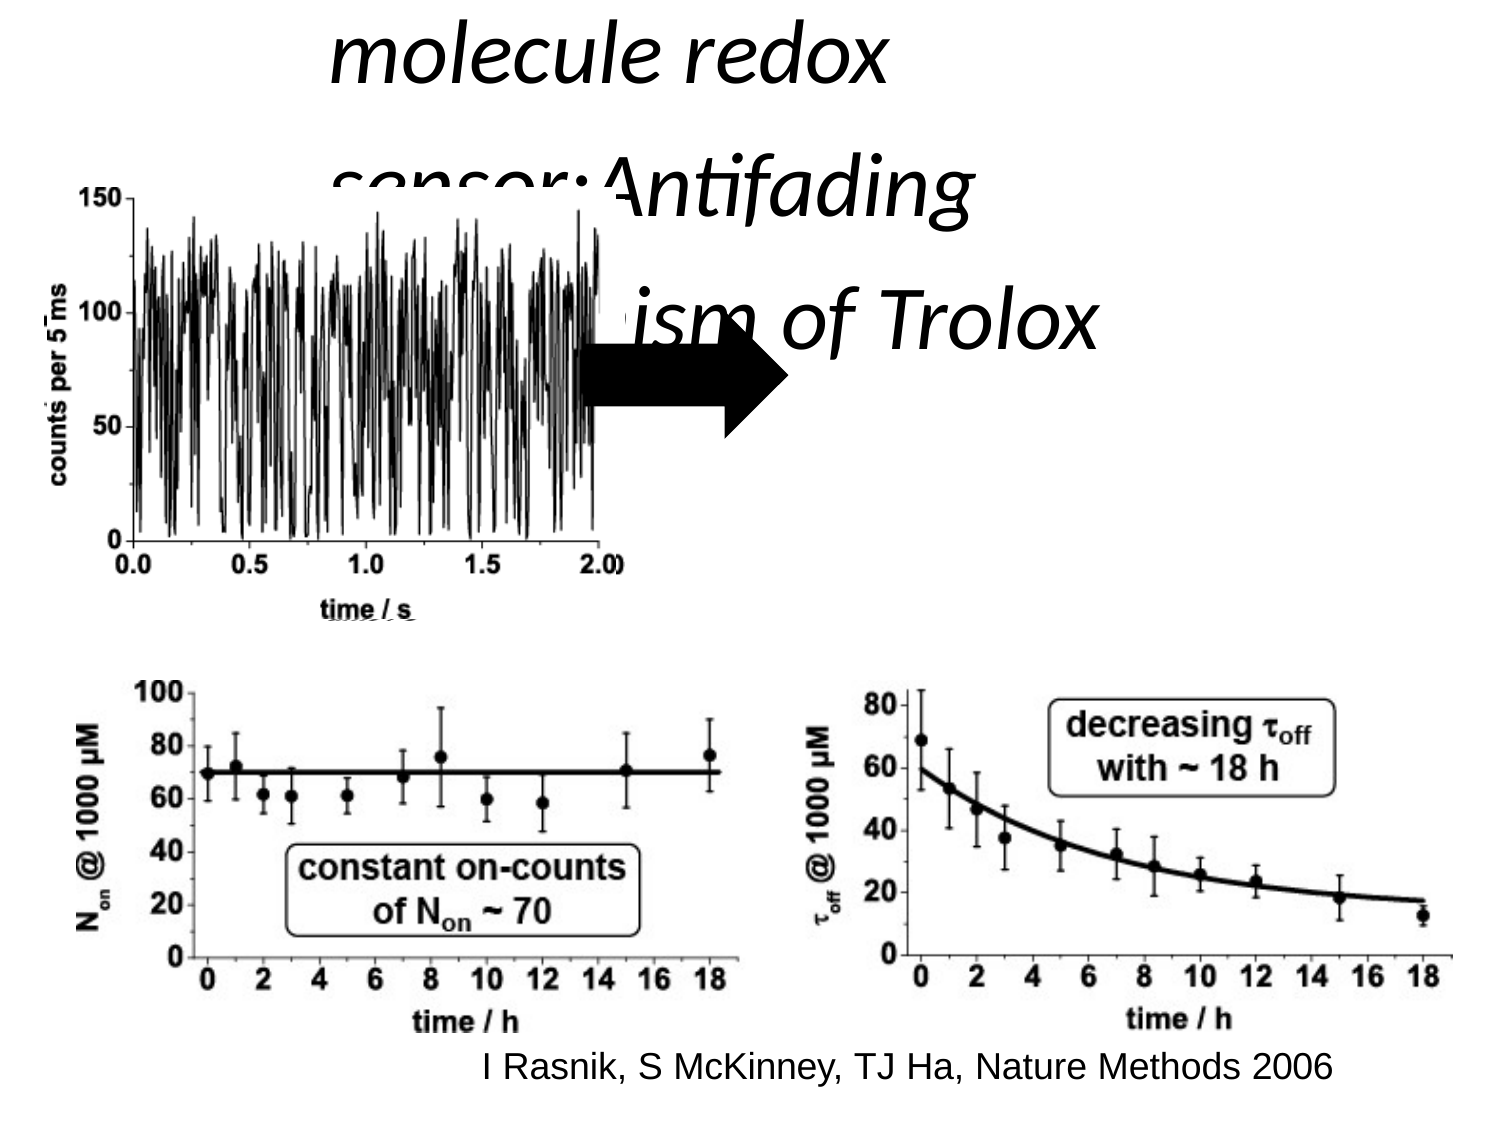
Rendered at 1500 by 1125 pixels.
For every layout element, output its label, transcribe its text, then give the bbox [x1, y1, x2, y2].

picture [44, 187, 625, 622]
title ATTO655 as single-molecule redox sensor:Antifading Mechanism of Trolox [326, 0, 1141, 366]
text_box [589, 323, 781, 427]
picture [76, 680, 1453, 1033]
text_box I Rasnik, S McKinney, TJ Ha, Nature Methods 2006 [479, 1039, 1339, 1089]
